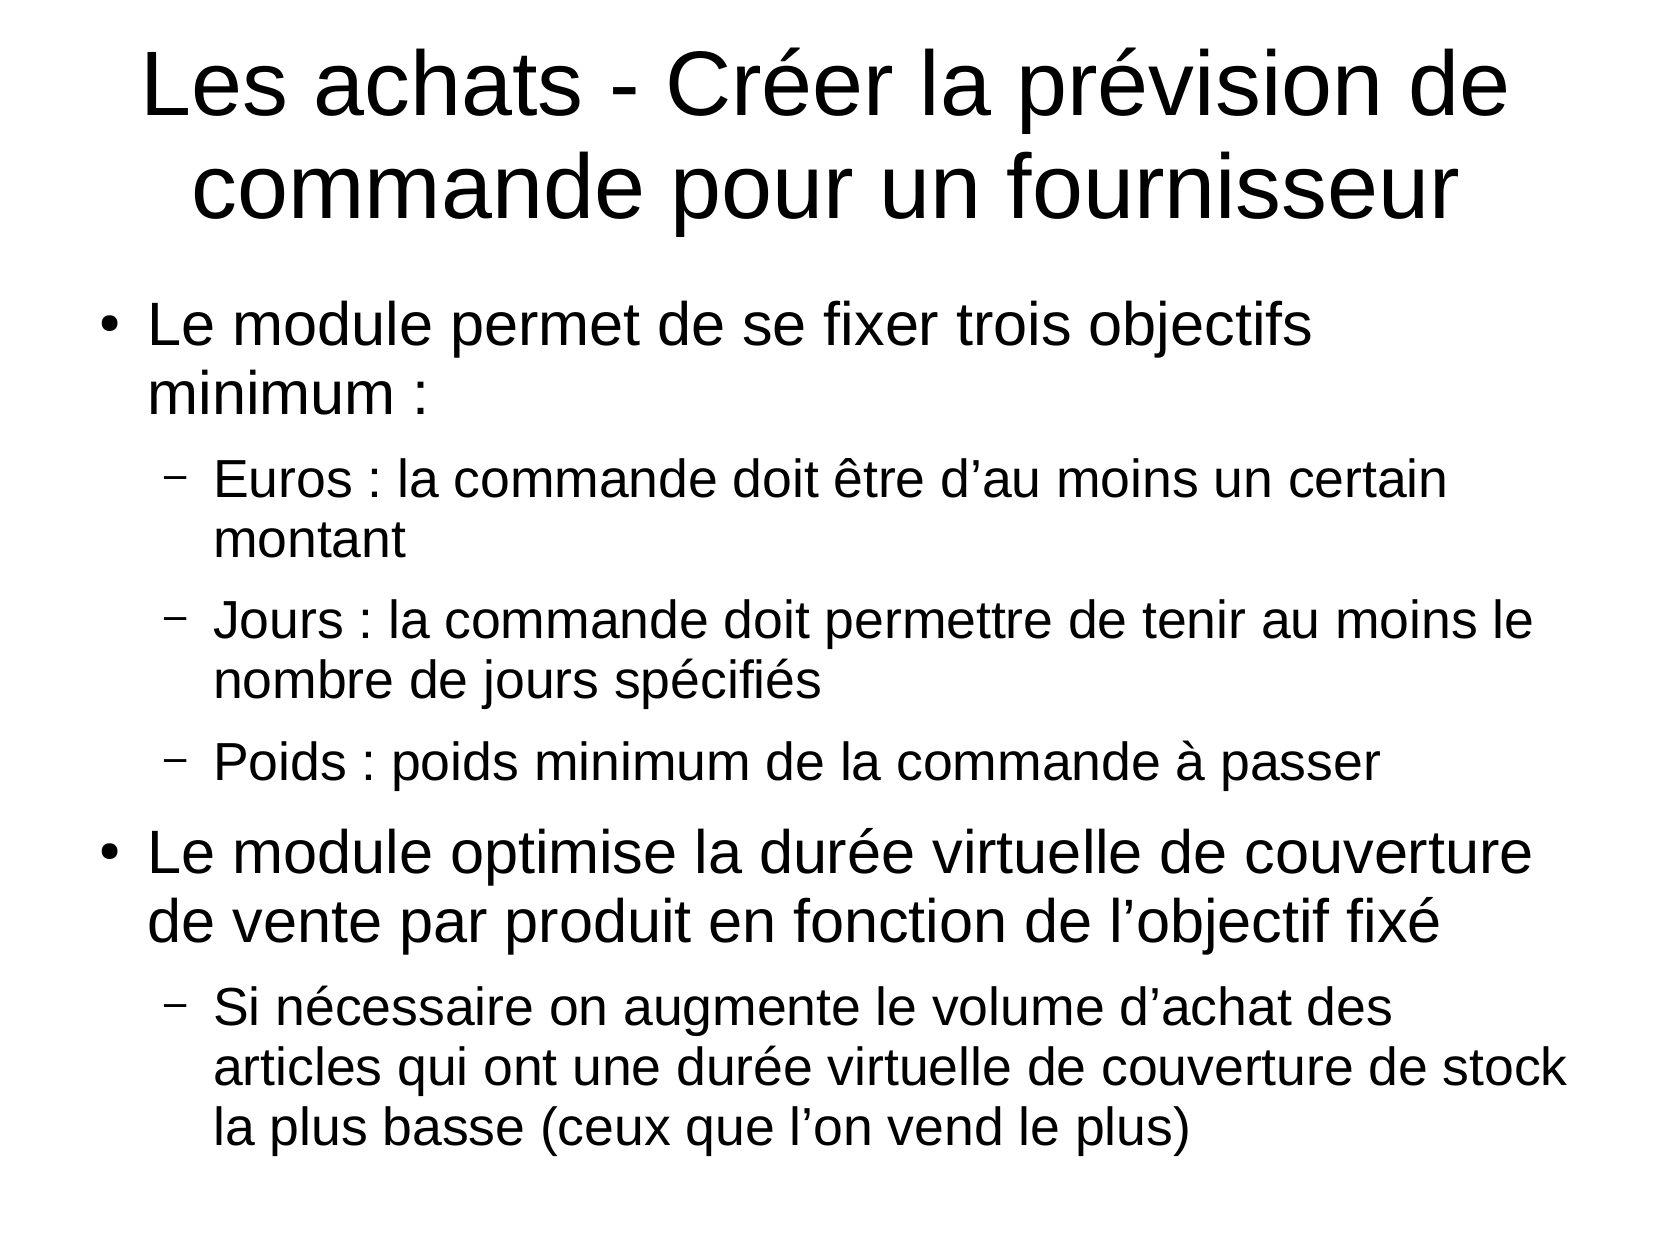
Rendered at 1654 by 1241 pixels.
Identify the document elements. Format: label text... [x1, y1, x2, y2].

list Le module permet de se fixer trois objectifs minimum : Euros : la commande doit être d’au moins un certain montant Jours : la commande doit permettre de tenir au moins le nombre de jours spécifiés Poids : poids minimum de la commande à passer Le module optimise la durée virtuelle de couverture de vente par produit en fonction de l’objectif fixé Si nécessaire on augmente le volume d’achat des articles qui ont une durée virtuelle de couverture de stock la plus basse (ceux que l’on vend le plus) [82, 290, 1571, 1205]
title Les achats - Créer la prévision de commande pour un fournisseur [82, 31, 1571, 239]
